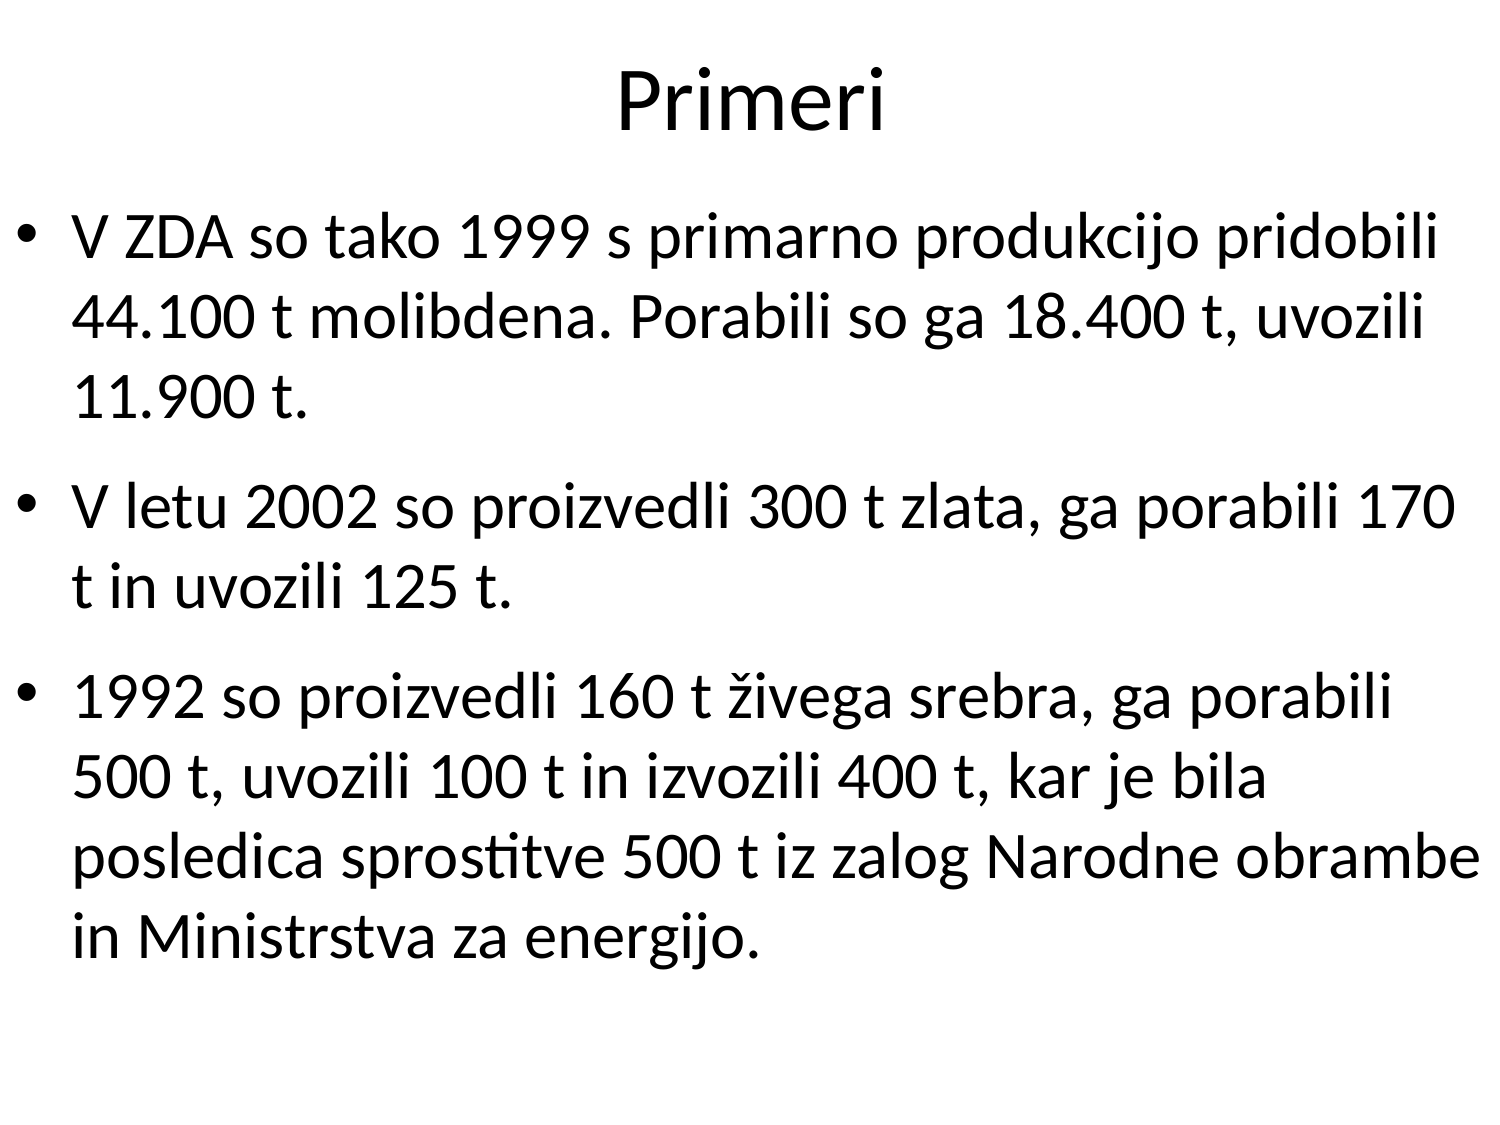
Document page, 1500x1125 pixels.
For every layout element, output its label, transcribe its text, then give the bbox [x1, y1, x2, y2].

list V ZDA so tako 1999 s primarno produkcijo pridobili 44.100 t molibdena. Porabili so ga 18.400 t, uvozili 11.900 t. V letu 2002 so proizvedli 300 t zlata, ga porabili 170 t in uvozili 125 t. 1992 so proizvedli 160 t živega srebra, ga porabili 500 t, uvozili 100 t in izvozili 400 t, kar je bila posledica sprostitve 500 t iz zalog Narodne obrambe in Ministrstva za energijo. [0, 184, 1500, 1005]
title Primeri [76, 0, 1427, 184]
